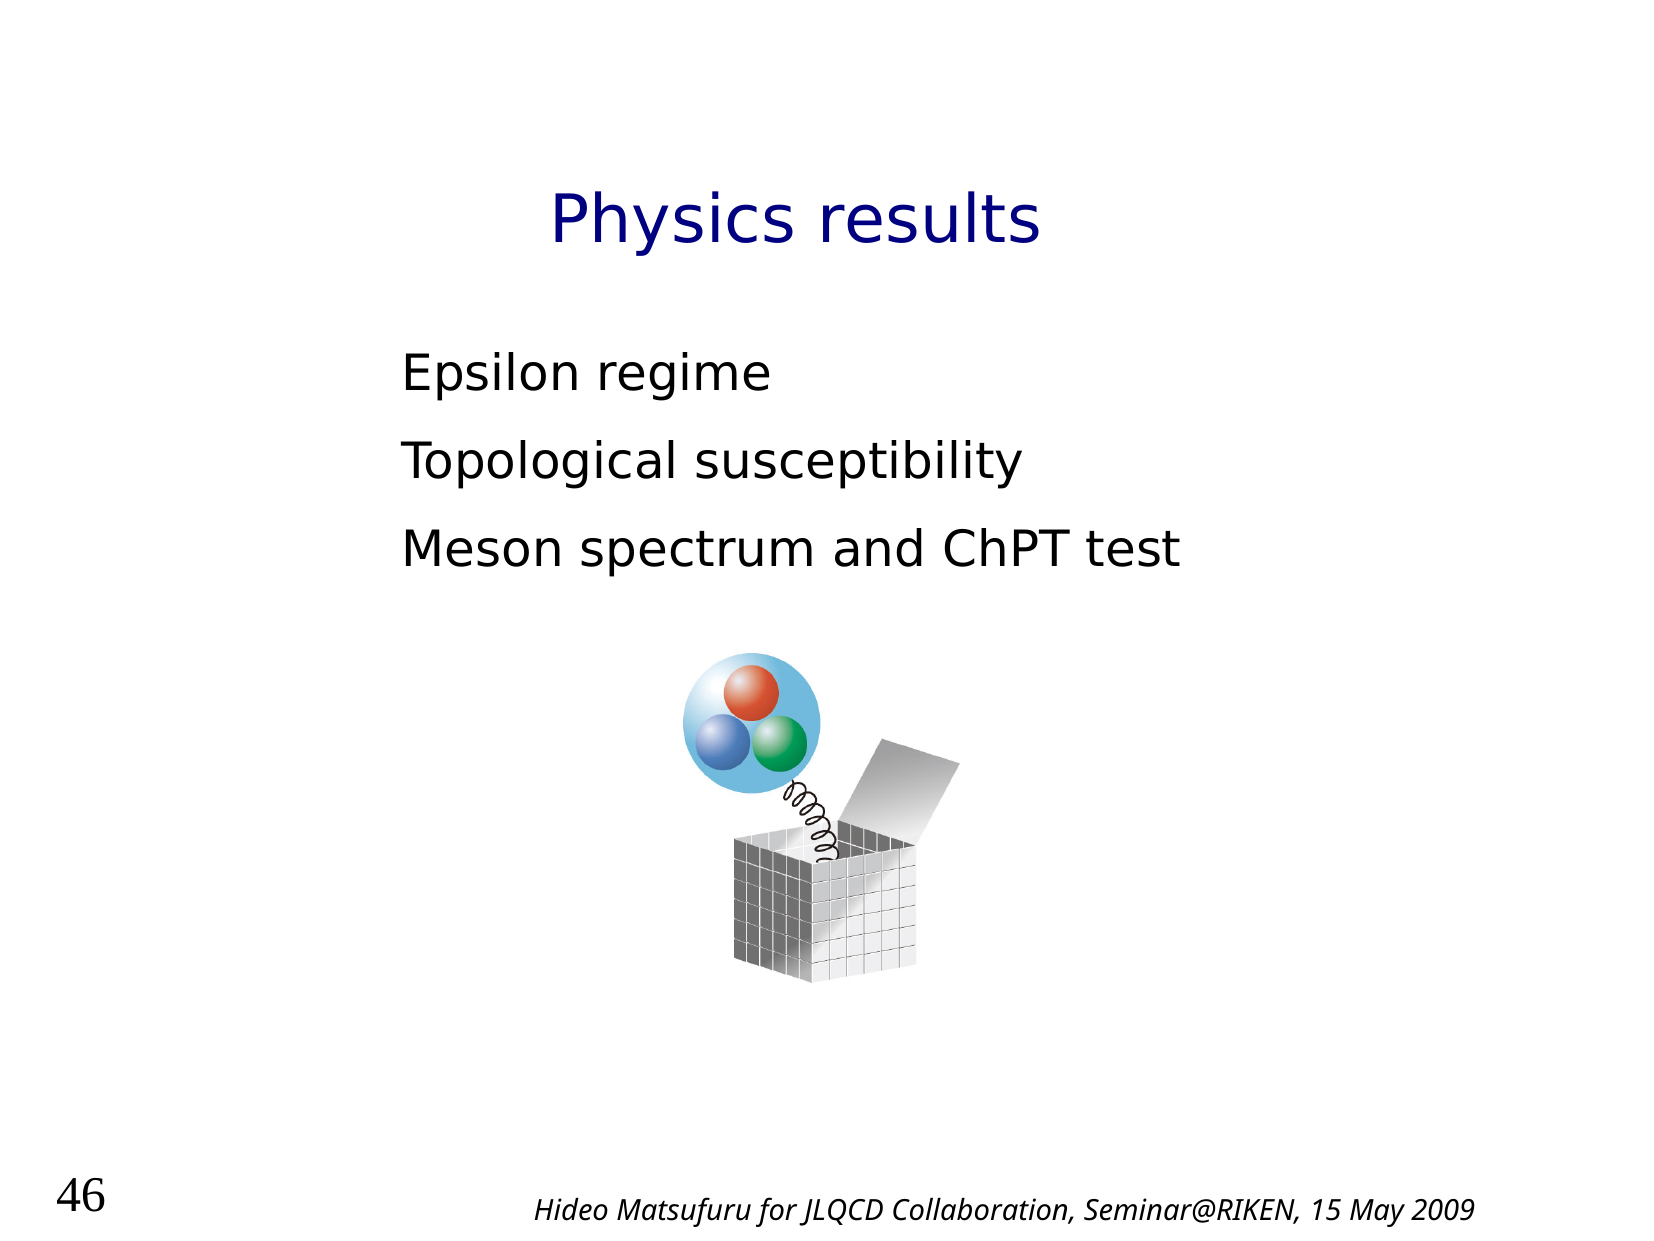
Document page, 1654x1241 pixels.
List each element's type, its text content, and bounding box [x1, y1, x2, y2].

picture [672, 640, 971, 996]
list Epsilon regime Topological susceptibility Meson spectrum and ChPT test [384, 344, 1493, 578]
text_box Physics results [549, 180, 1043, 273]
